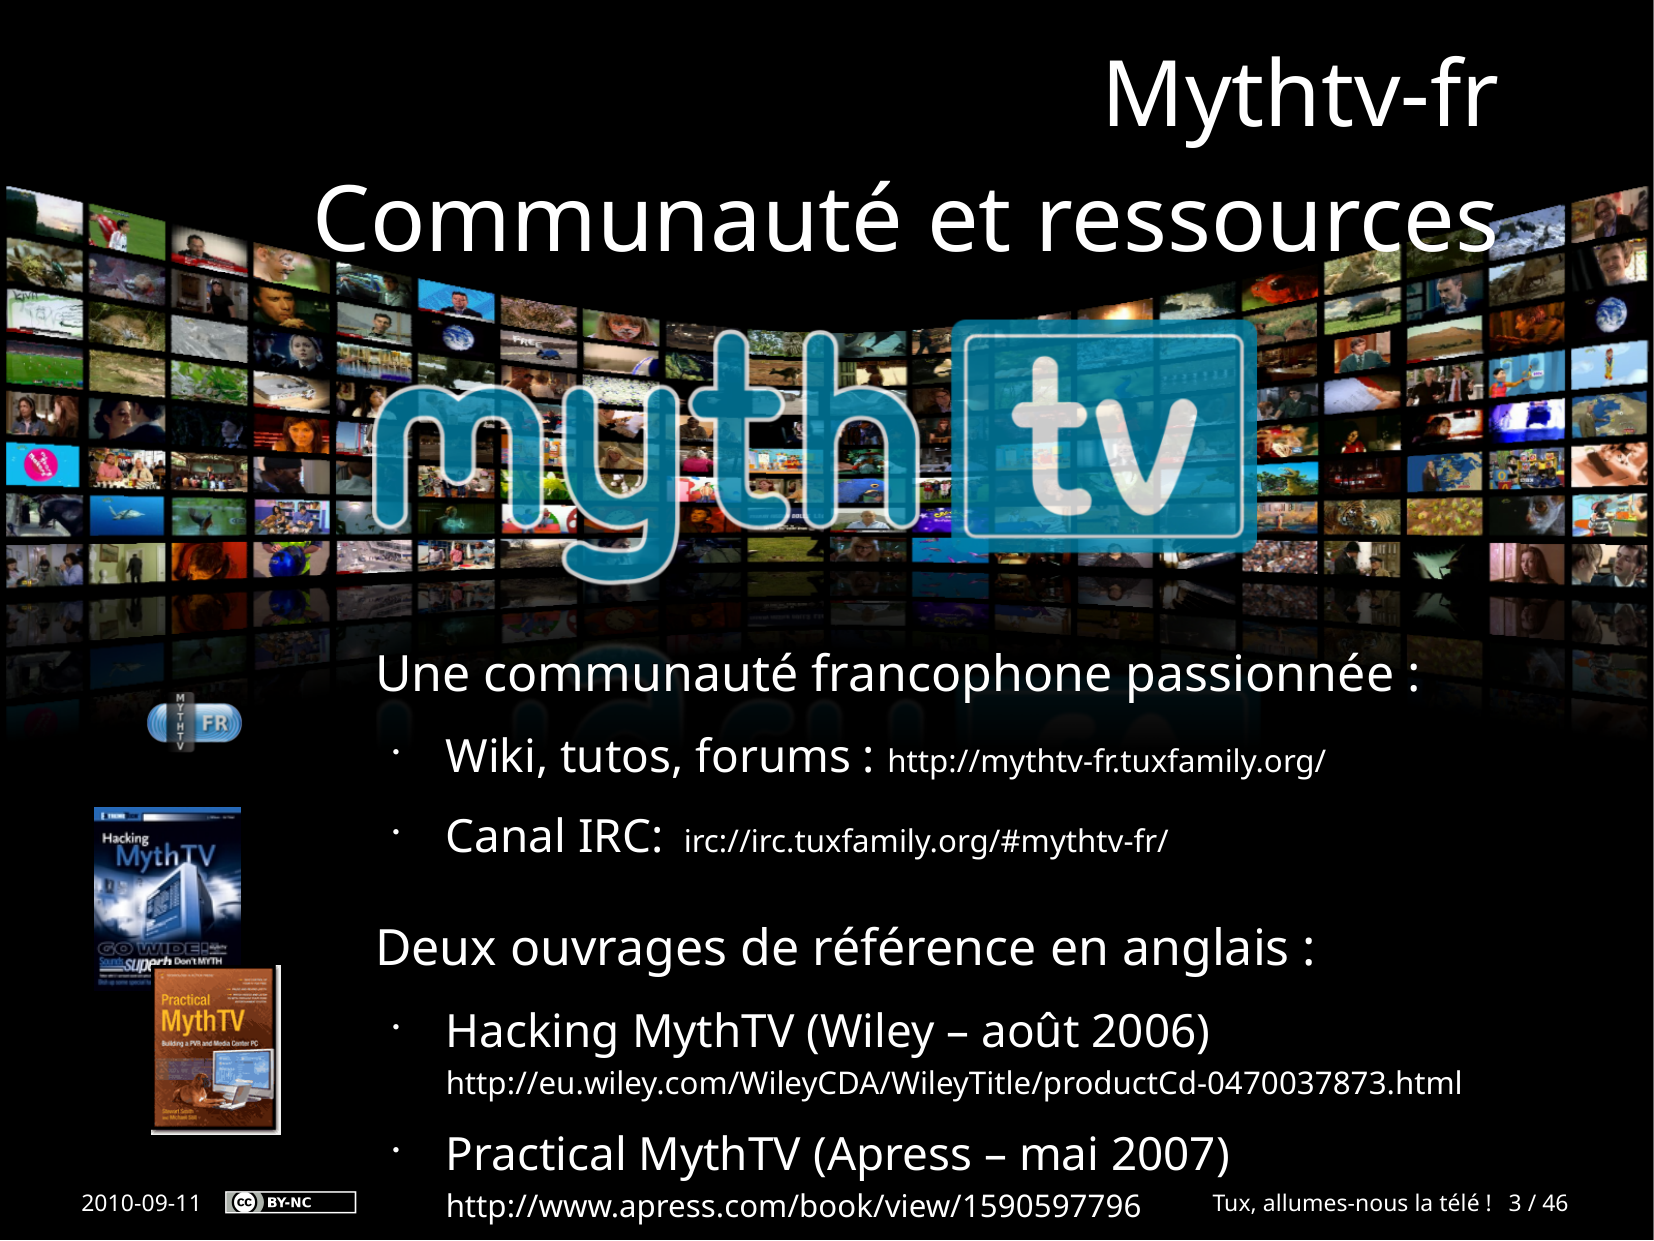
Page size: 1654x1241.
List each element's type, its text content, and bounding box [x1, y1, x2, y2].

list Une communauté francophone passionnée : Wiki, tutos, forums : http://mythtv-fr.tuxfamily.org/ Canal IRC: irc://irc.tuxfamily.org/#mythtv-fr/ Deux ouvrages de référence en anglais : Hacking MythTV (Wiley – août 2006) http://eu.wiley.com/WileyCDA/WileyTitle/productCd-0470037873.html Practical MythTV (Apress – mai 2007) http://www.apress.com/book/view/1590597796 [375, 637, 1571, 1147]
picture [0, 0, 1654, 1240]
title Mythtv-fr Communauté et ressources [82, 47, 1501, 259]
